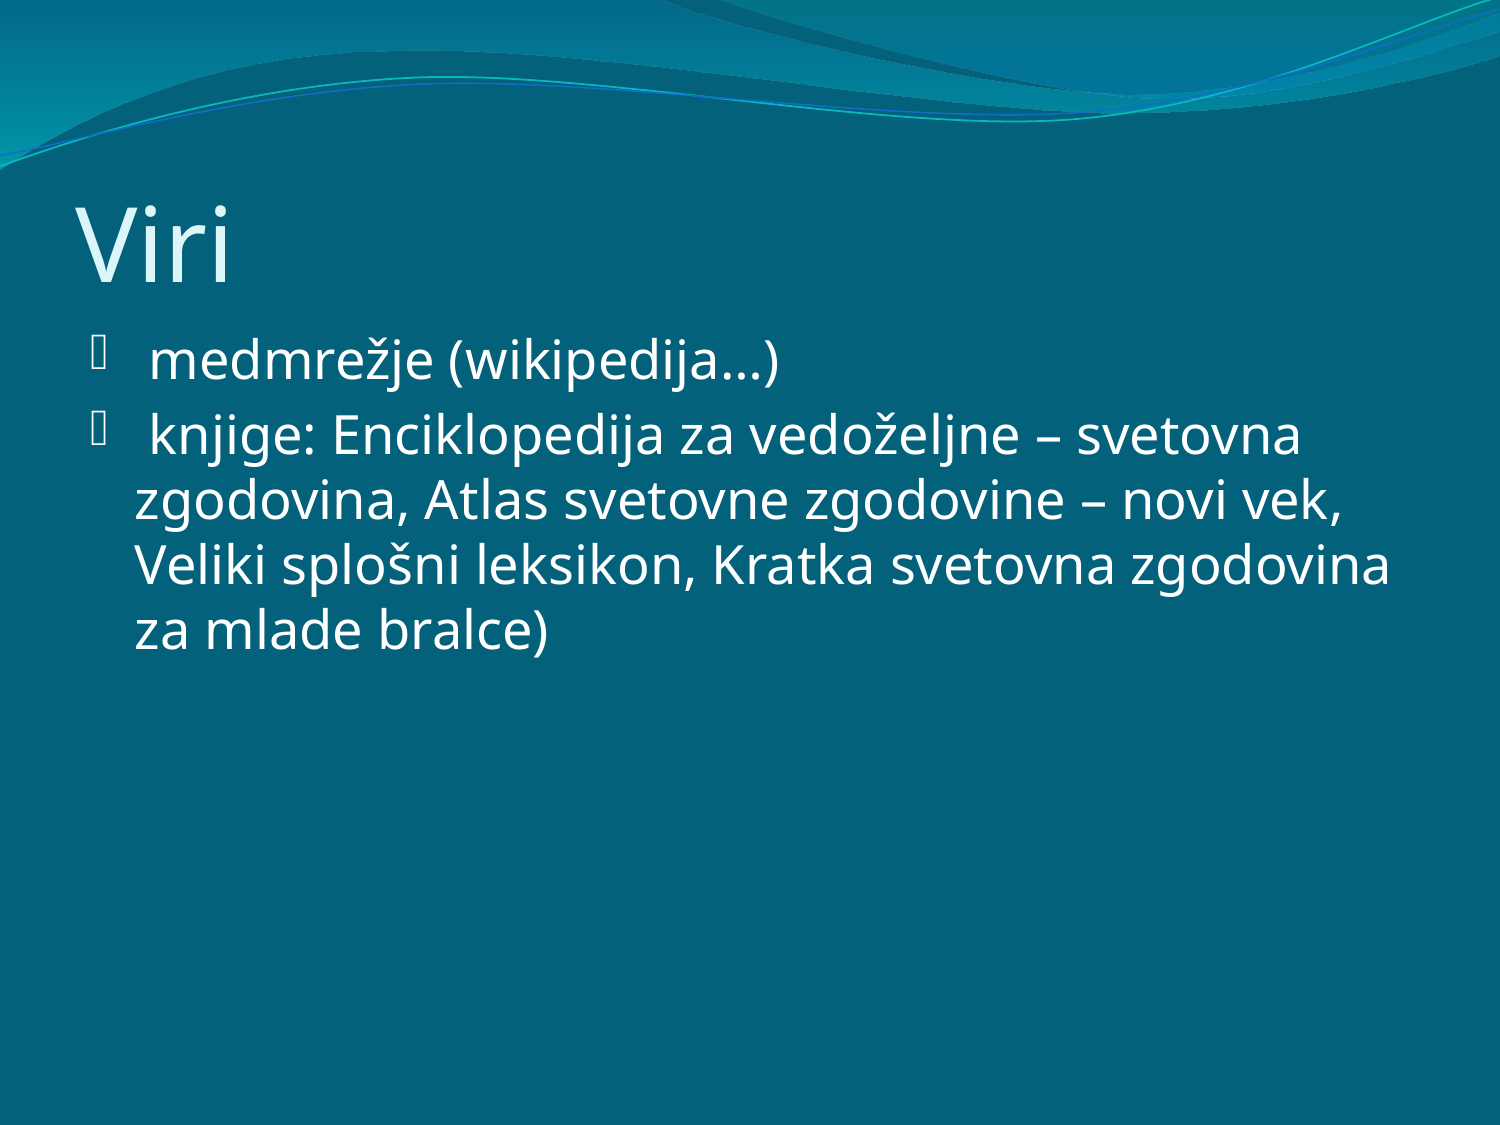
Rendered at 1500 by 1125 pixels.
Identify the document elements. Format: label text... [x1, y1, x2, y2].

list medmrežje (wikipedija…) knjige: Enciklopedija za vedoželjne – svetovna zgodovina, Atlas svetovne zgodovine – novi vek, Veliki splošni leksikon, Kratka svetovna zgodovina za mlade bralce) [75, 317, 1425, 1038]
title Viri [75, 115, 1425, 304]
